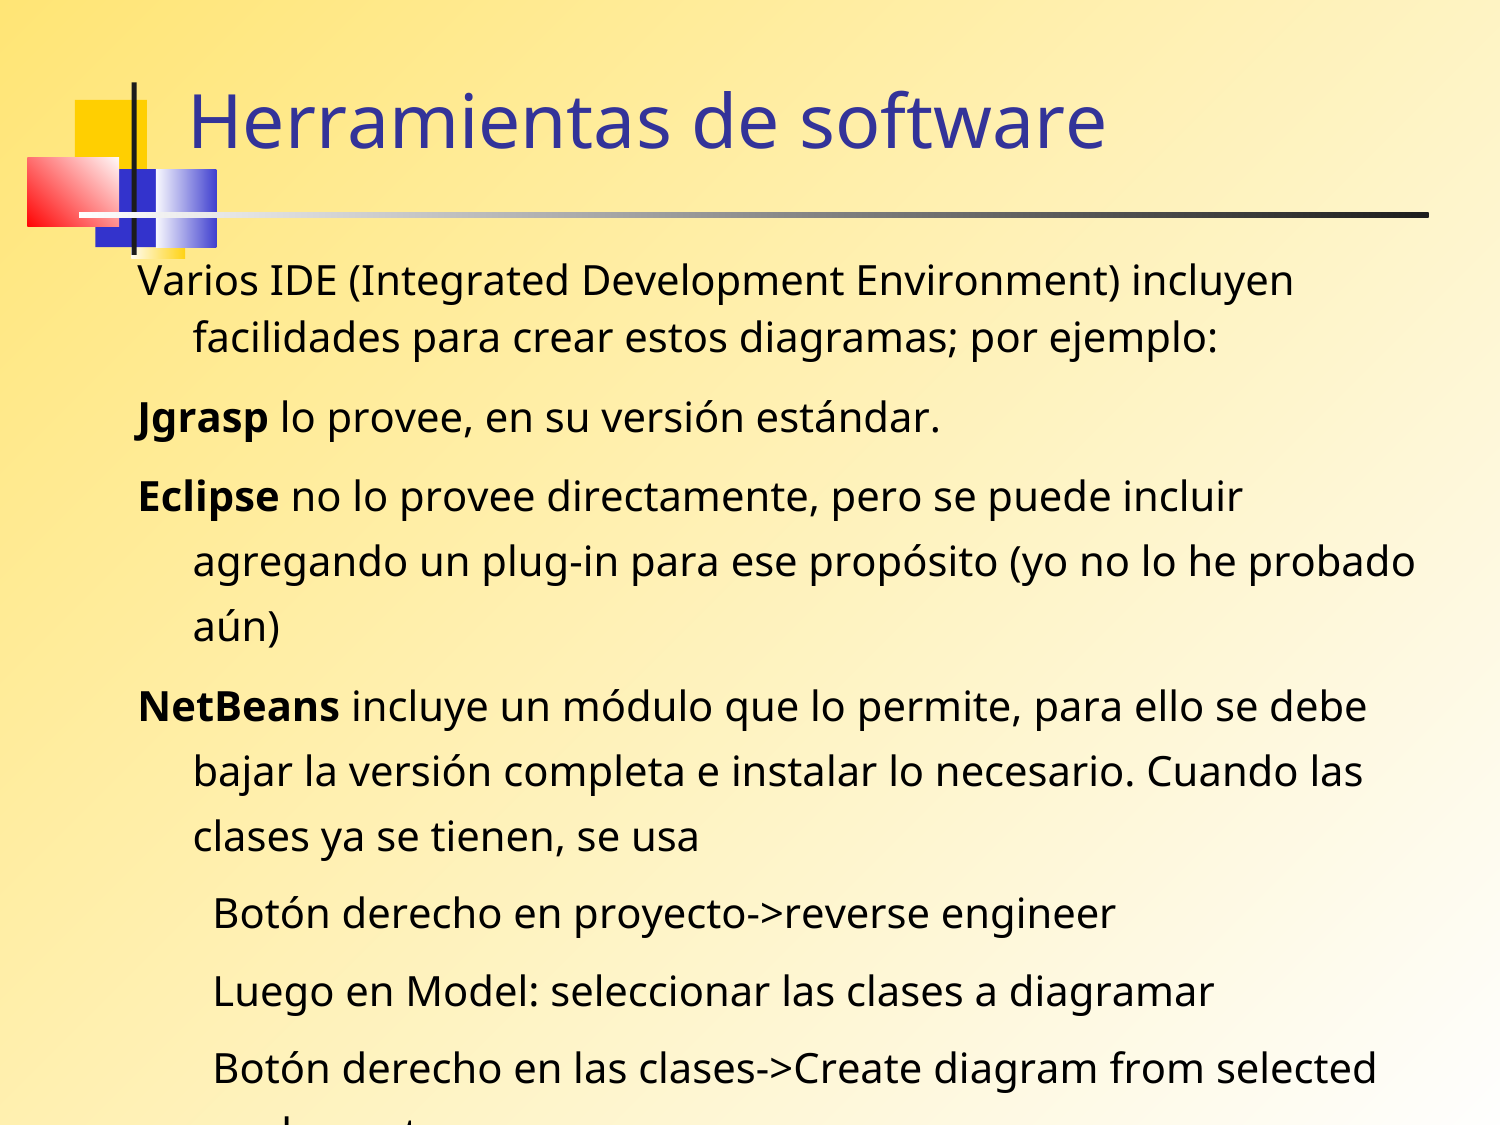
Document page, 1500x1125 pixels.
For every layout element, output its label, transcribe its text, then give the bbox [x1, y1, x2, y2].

list Varios IDE (Integrated Development Environment) incluyen facilidades para crear estos diagramas; por ejemplo: Jgrasp lo provee, en su versión estándar. Eclipse no lo provee directamente, pero se puede incluir agregando un plug-in para ese propósito (yo no lo he probado aún)‏ NetBeans incluye un módulo que lo permite, para ello se debe bajar la versión completa e instalar lo necesario. Cuando las clases ya se tienen, se usa Botón derecho en proyecto->reverse engineer Luego en Model: seleccionar las clases a diagramar Botón derecho en las clases->Create diagram from selected elements. [137, 249, 1462, 1066]
title Herramientas de software [187, 37, 1466, 201]
